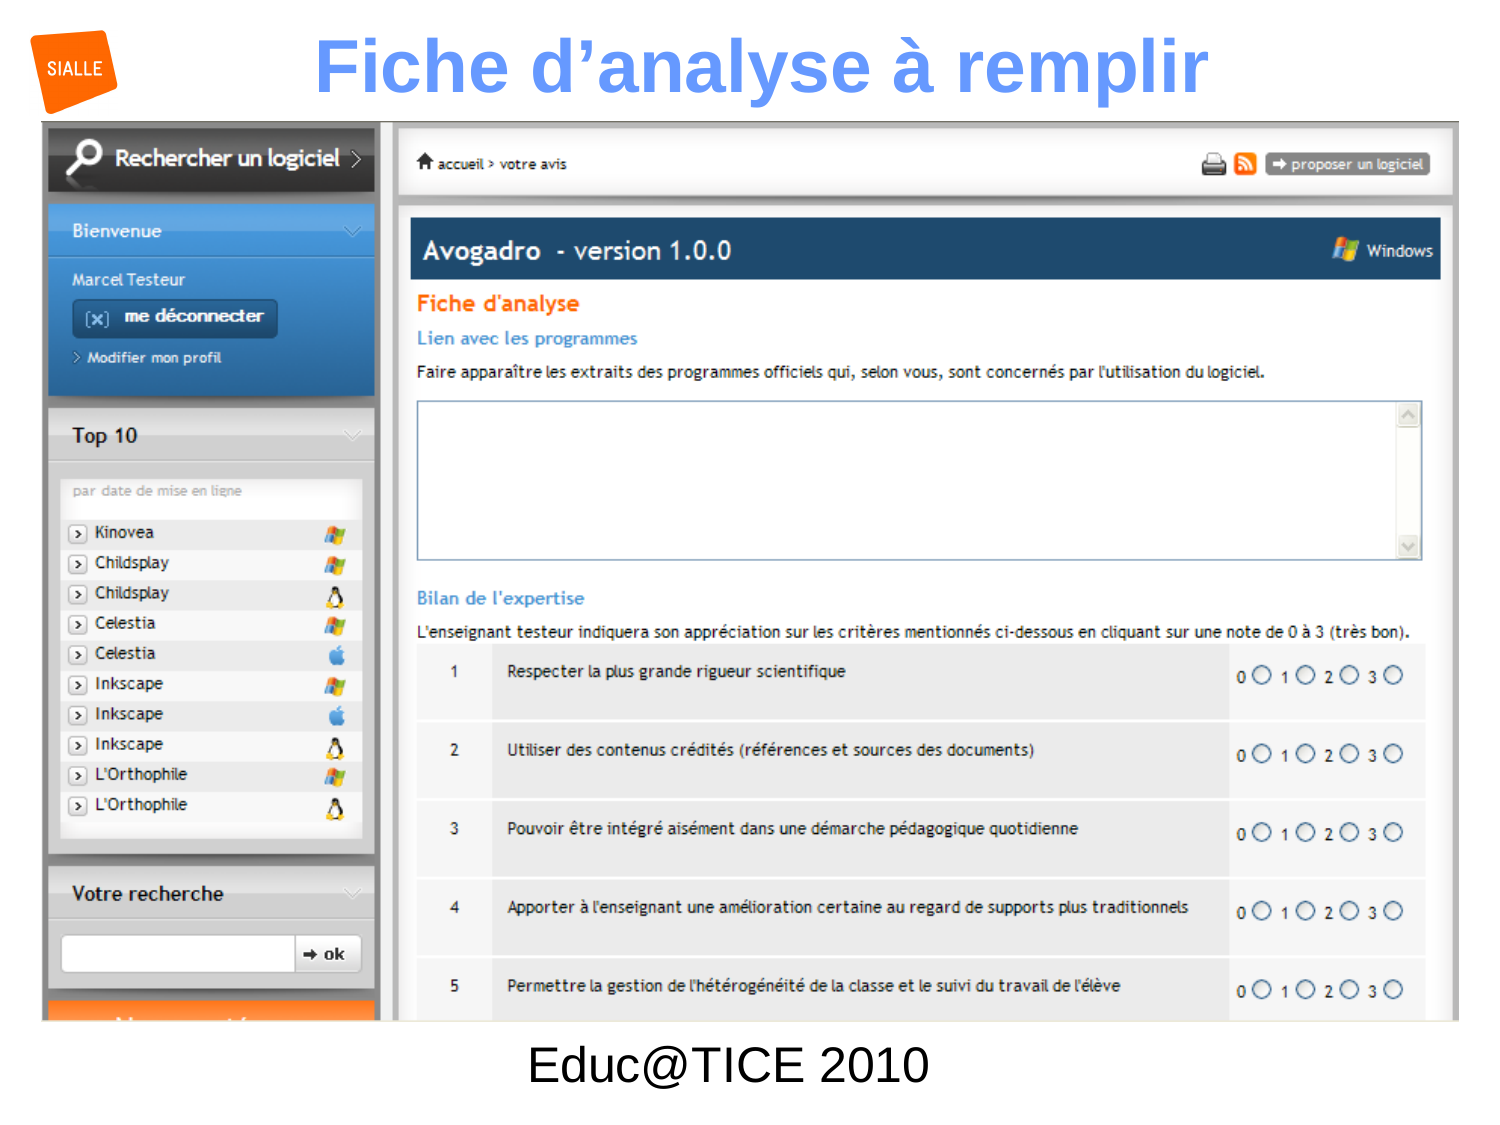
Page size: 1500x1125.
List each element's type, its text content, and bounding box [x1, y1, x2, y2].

picture [41, 121, 1459, 1022]
title Fiche d’analyse à remplir [74, 0, 1450, 121]
picture [29, 30, 118, 116]
